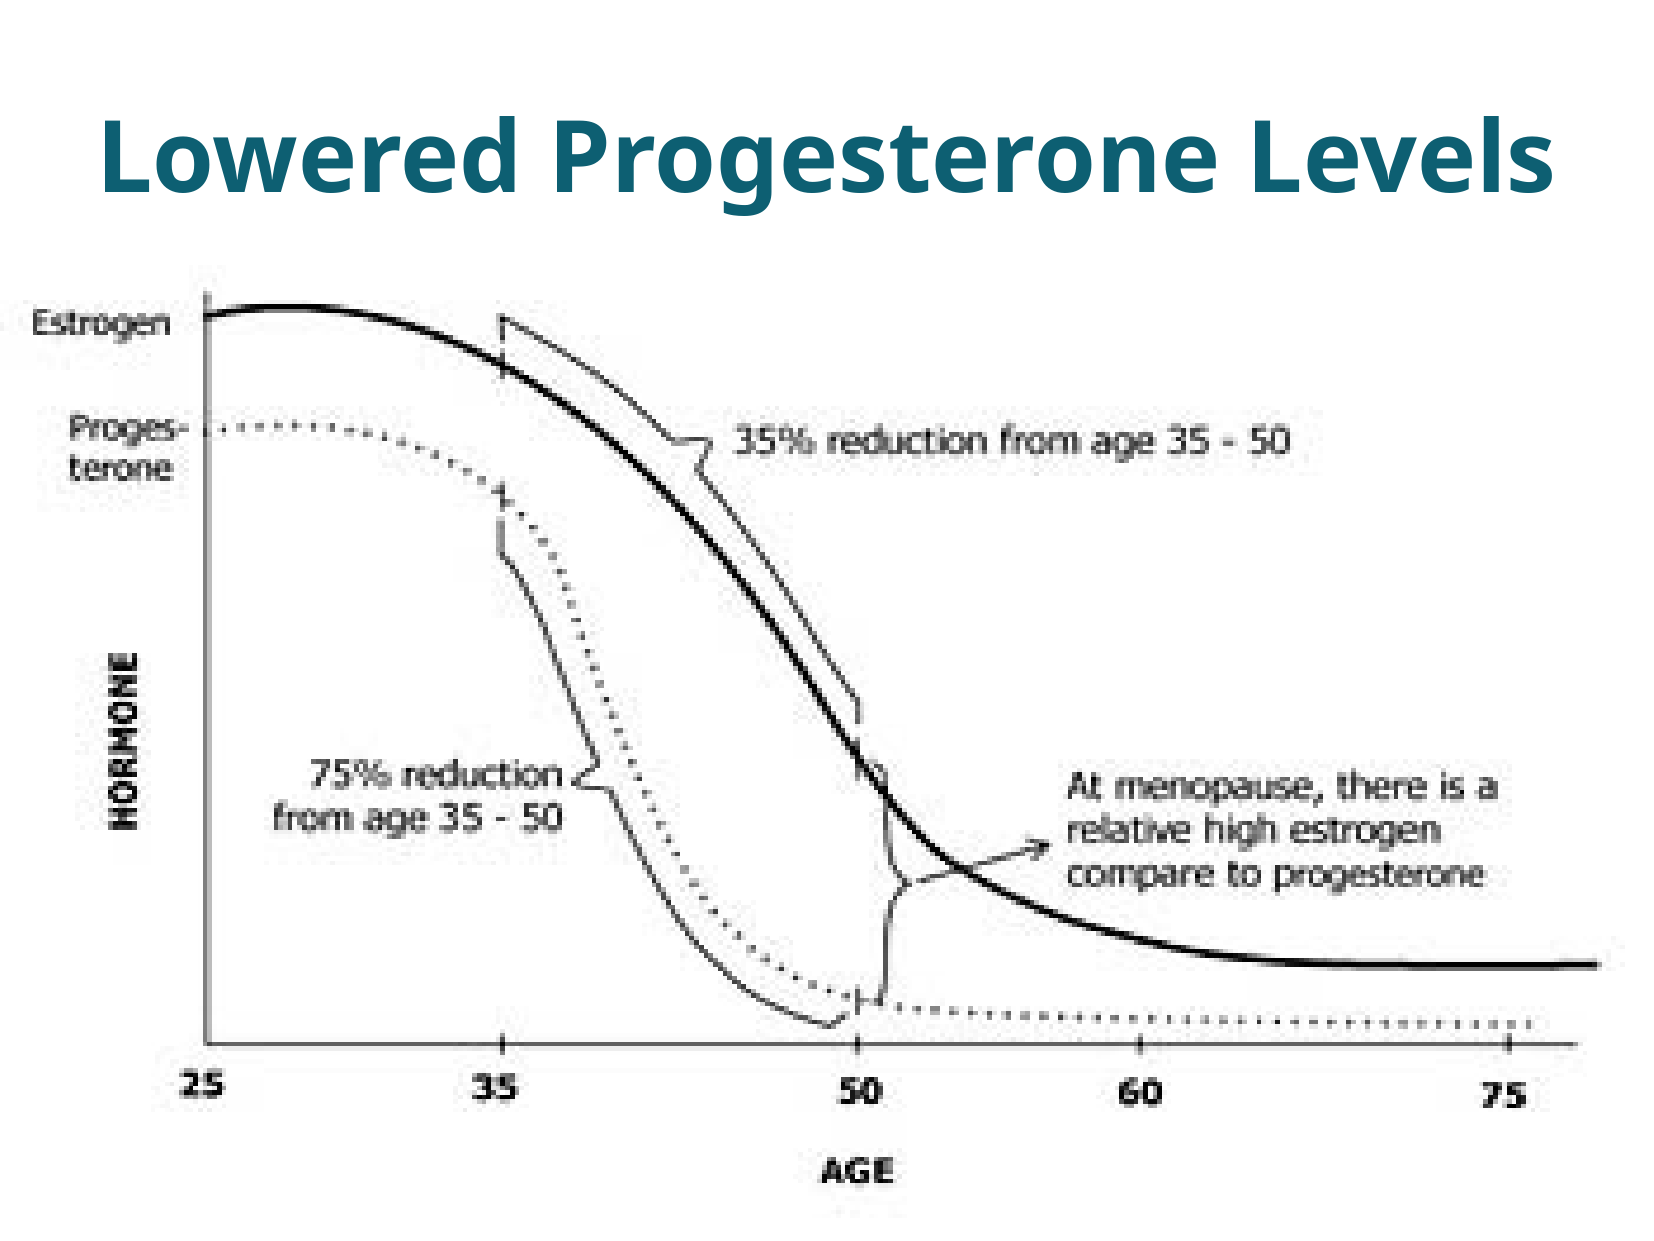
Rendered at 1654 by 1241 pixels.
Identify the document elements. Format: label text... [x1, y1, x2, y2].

title Lowered Progesterone Levels [82, 49, 1571, 257]
picture [0, 265, 1654, 1241]
